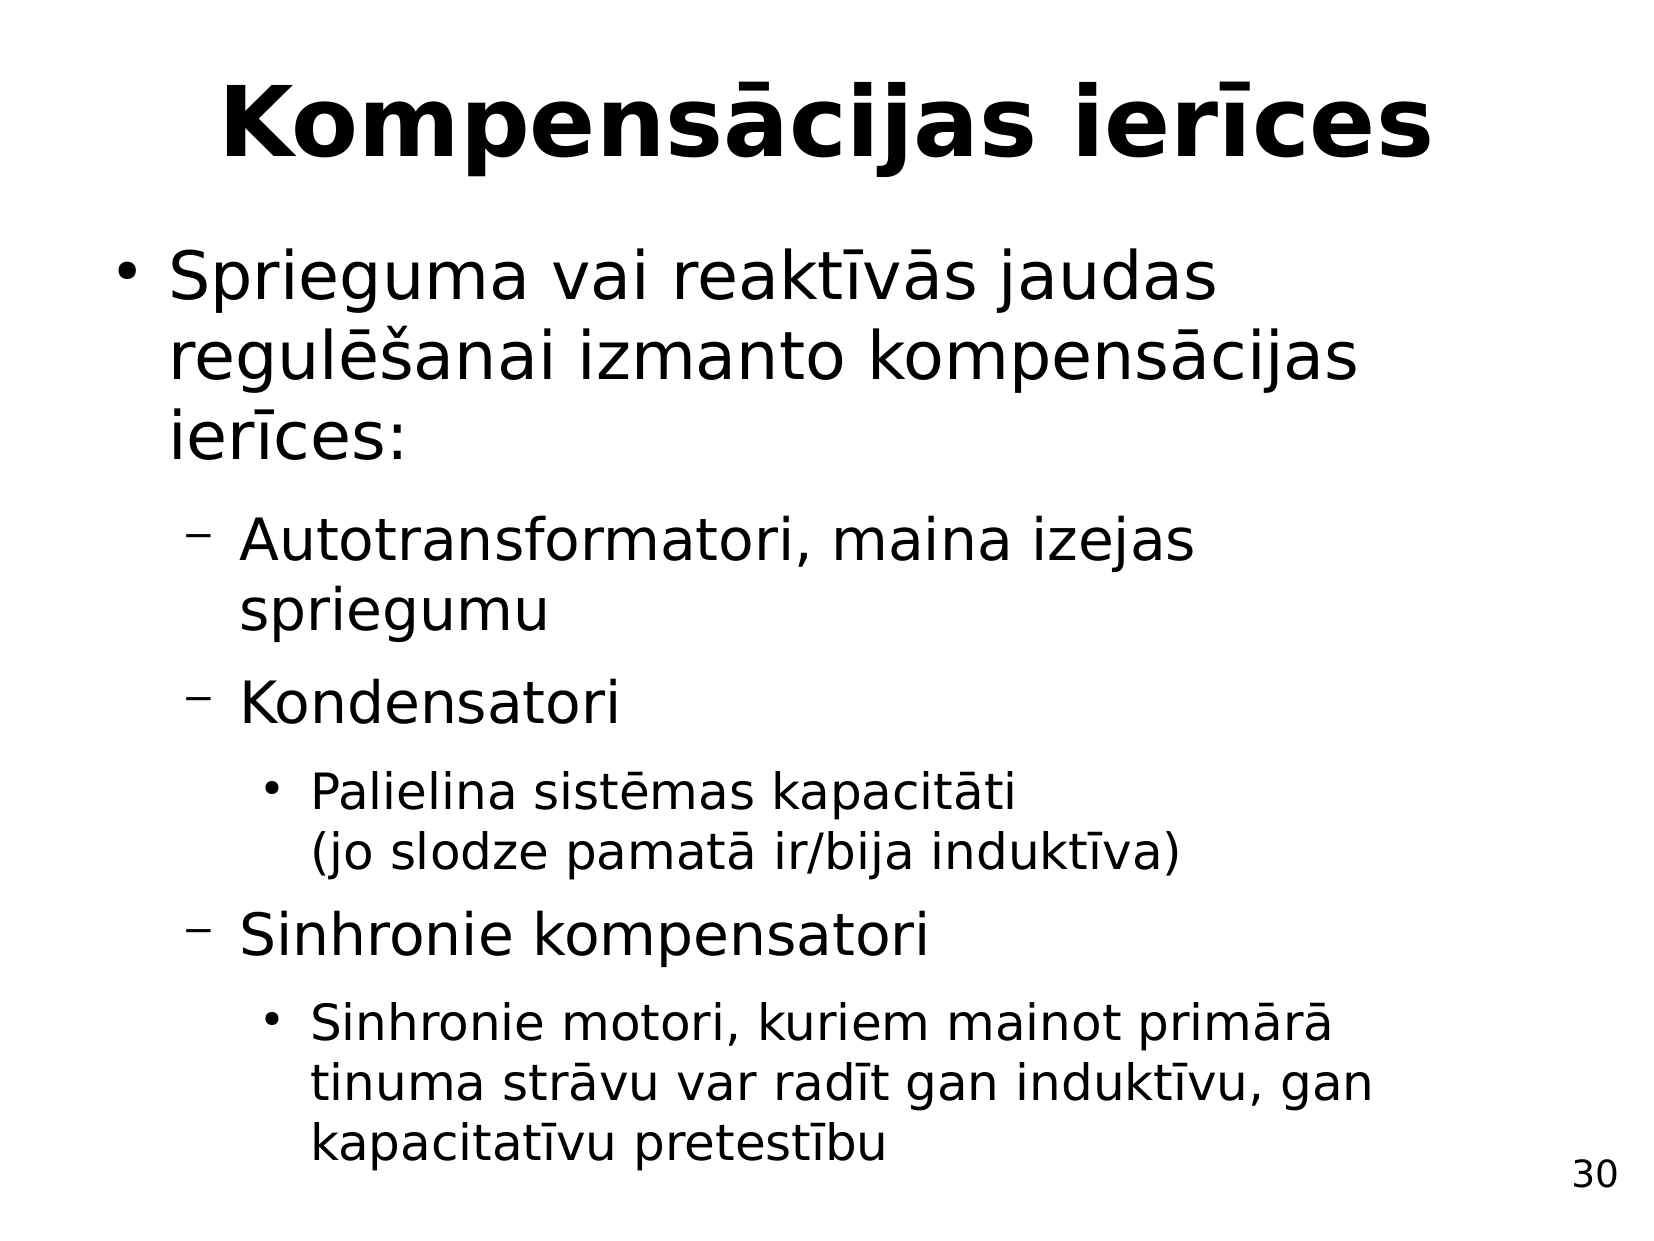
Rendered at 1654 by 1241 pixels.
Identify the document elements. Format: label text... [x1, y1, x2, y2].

title Kompensācijas ierīces [82, 49, 1571, 196]
list Sprieguma vai reaktīvās jaudas regulēšanai izmanto kompensācijas ierīces: Autotransformatori, maina izejas spriegumu Kondensatori Palielina sistēmas kapacitāti (jo slodze pamatā ir/bija induktīva) Sinhronie kompensatori Sinhronie motori, kuriem mainot primārā tinuma strāvu var radīt gan induktīvu, gan kapacitatīvu pretestību [82, 225, 1538, 1186]
